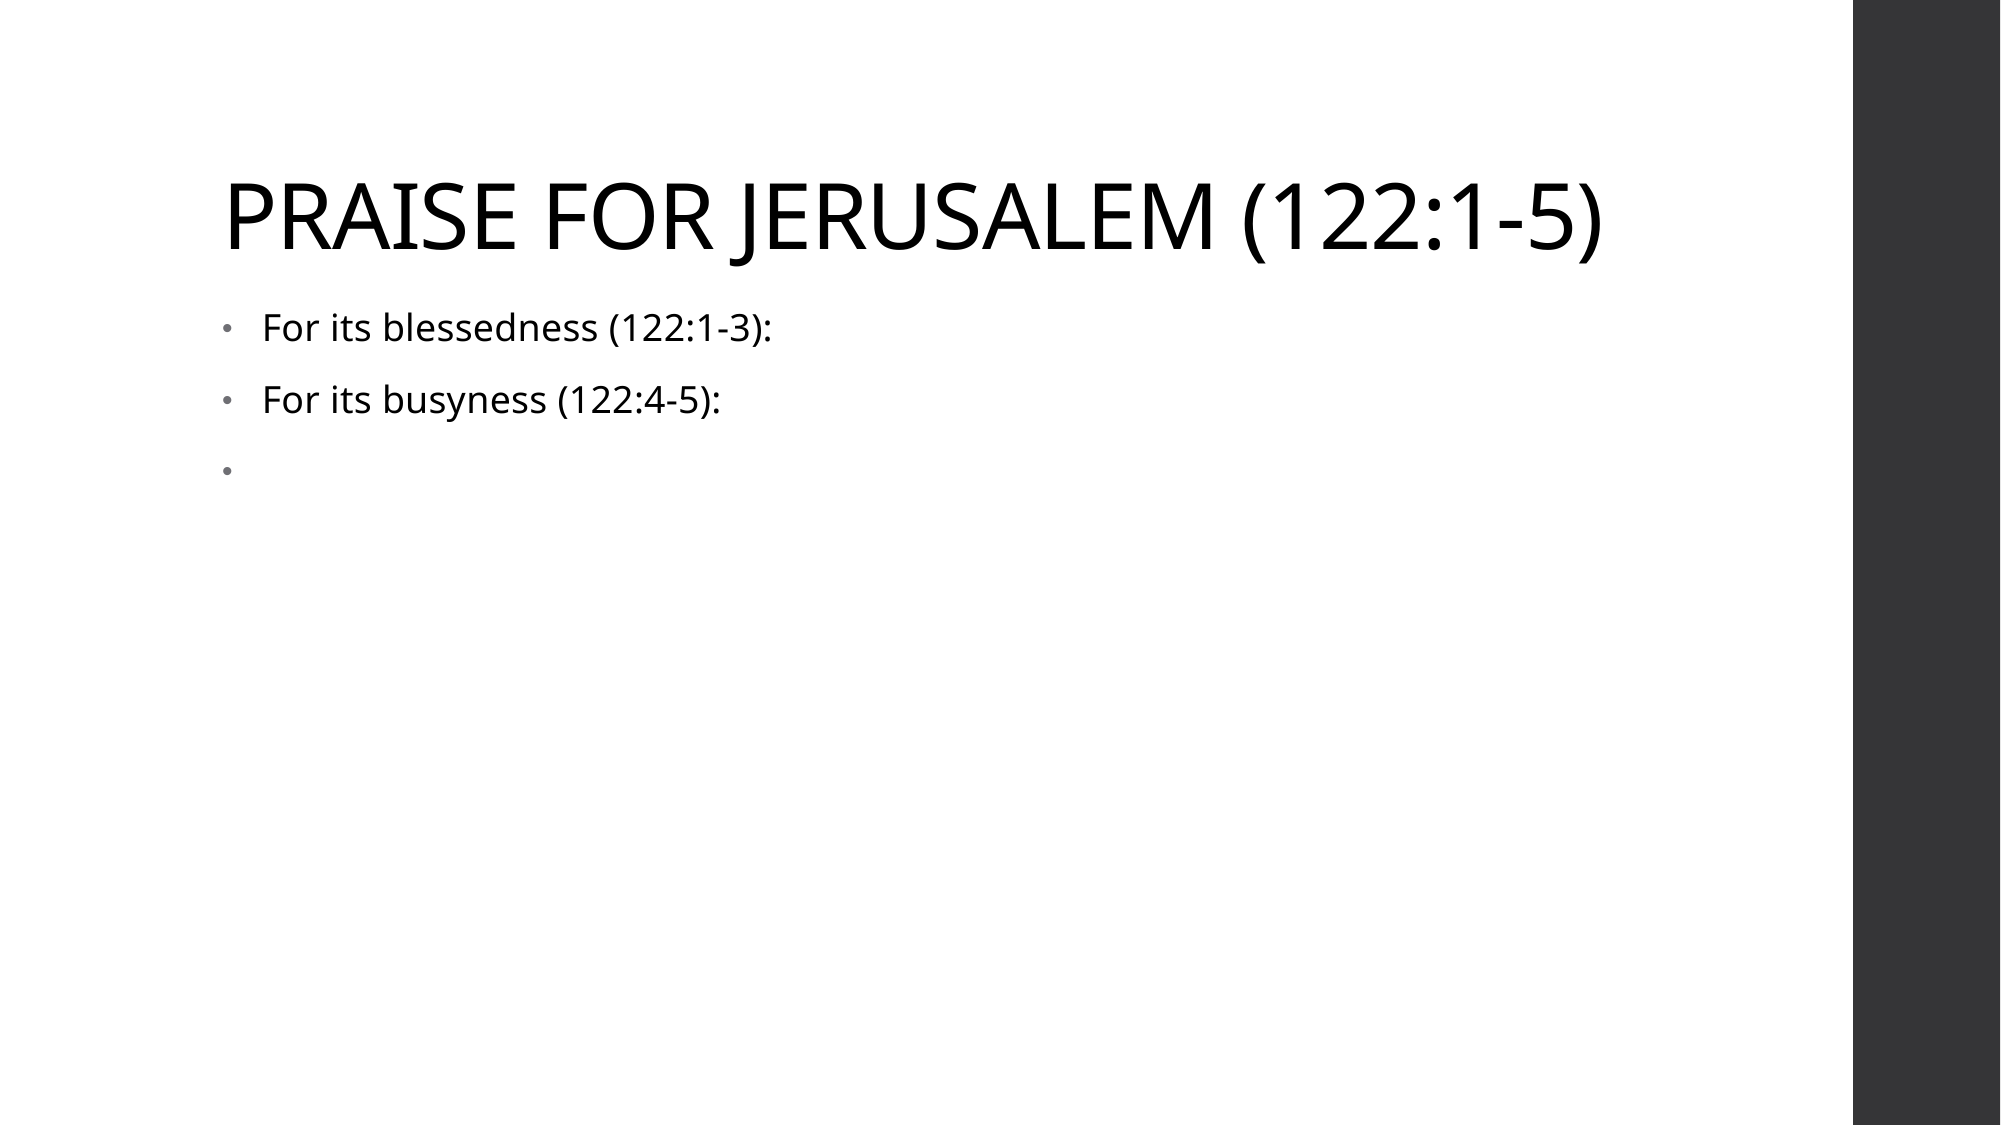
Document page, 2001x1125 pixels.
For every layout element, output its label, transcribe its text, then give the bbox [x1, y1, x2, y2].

title PRAISE FOR JERUSALEM (122:1-5) [206, 60, 1797, 278]
list For its blessedness (122:1-3): For its busyness (122:4-5): [206, 299, 1617, 1014]
